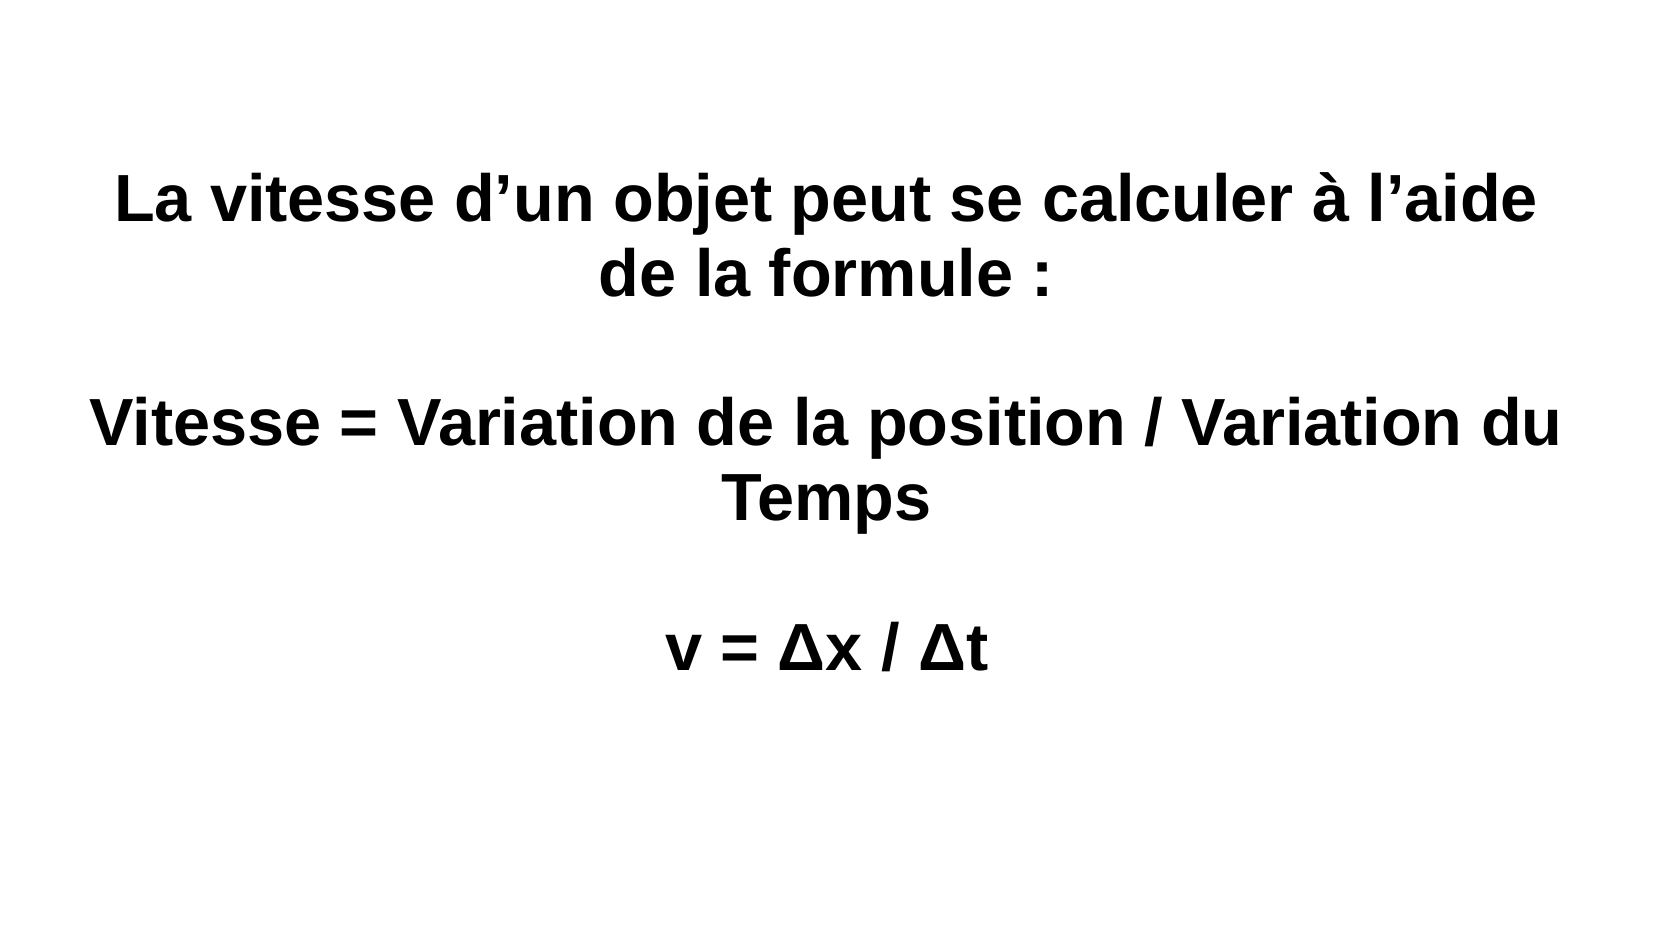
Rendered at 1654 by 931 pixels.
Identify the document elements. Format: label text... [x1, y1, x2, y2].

subtitle La vitesse d’un objet peut se calculer à l’aide de la formule : Vitesse = Variation de la position / Variation du Temps v = Δx / Δt [82, 88, 1571, 758]
